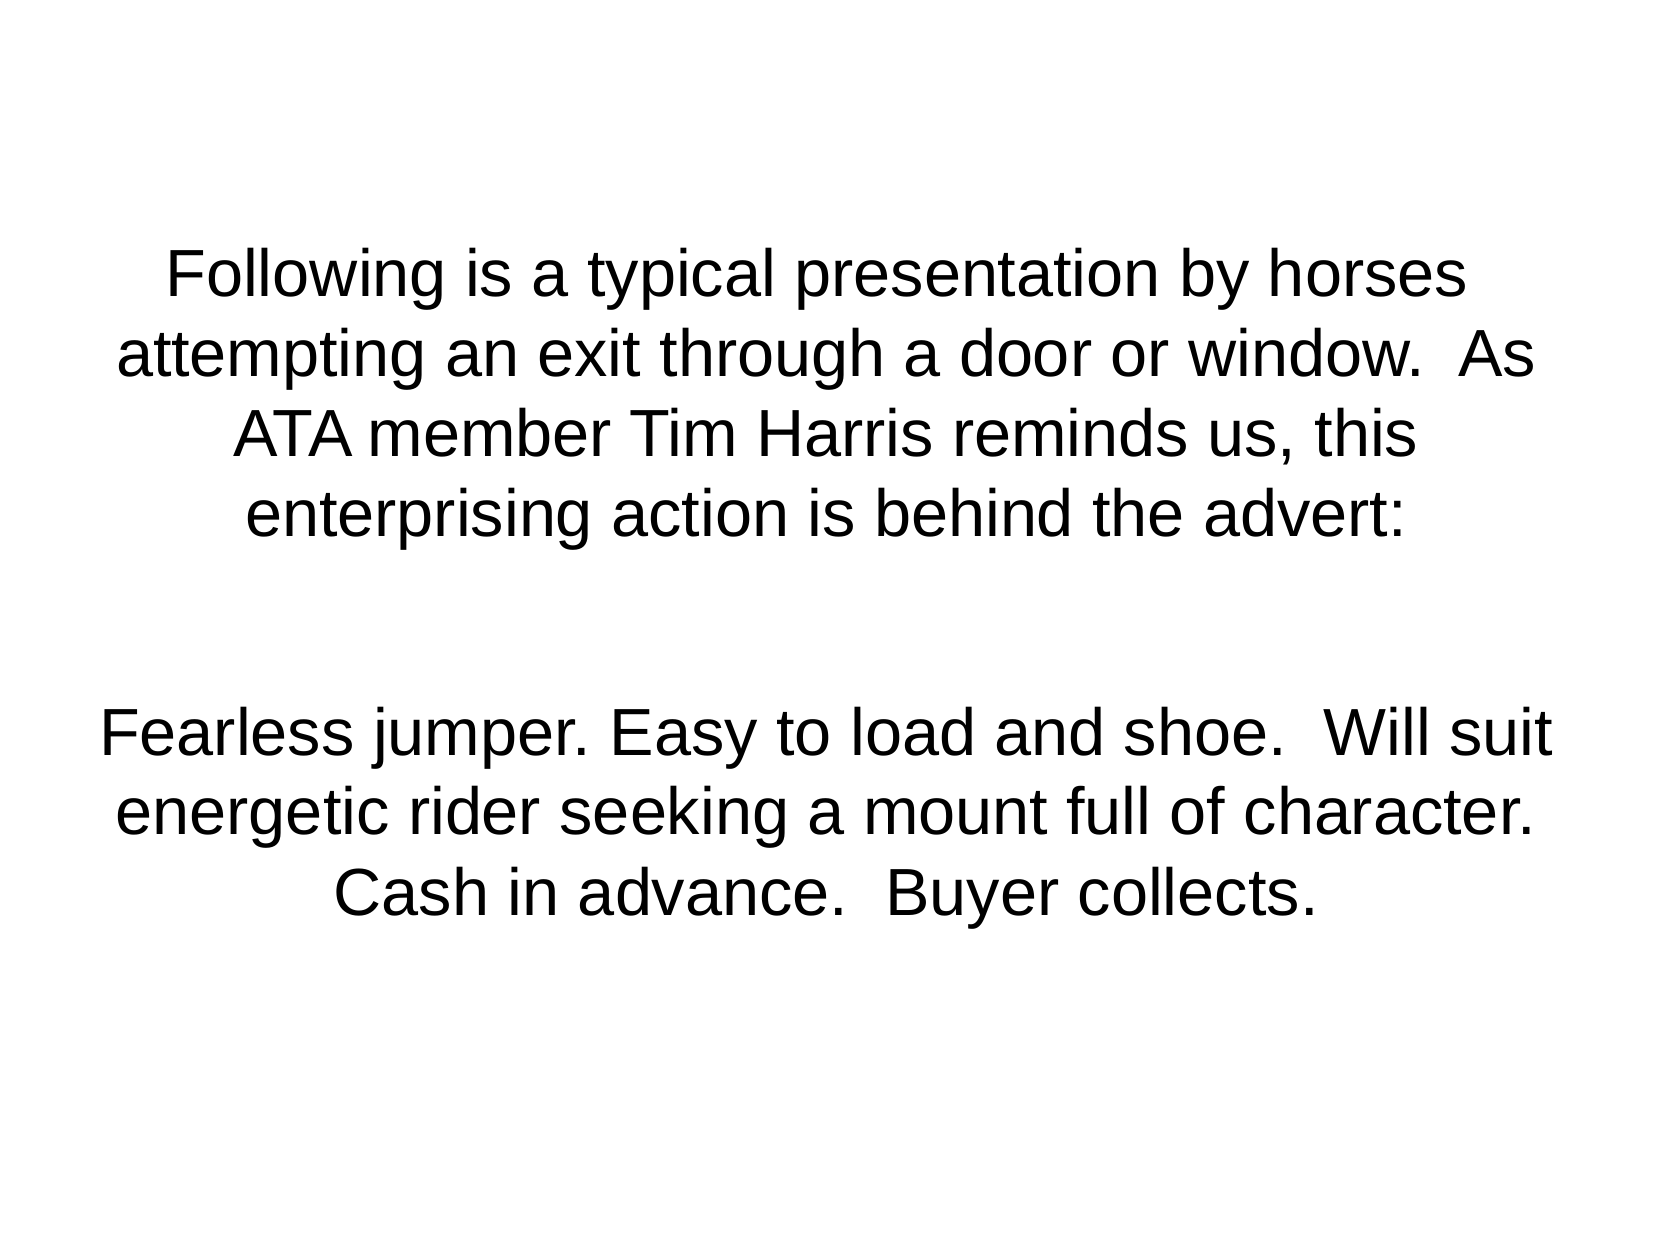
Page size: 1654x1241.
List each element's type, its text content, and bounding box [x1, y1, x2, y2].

subtitle Following is a typical presentation by horses attempting an exit through a door or window. As ATA member Tim Harris reminds us, this enterprising action is behind the advert: Fearless jumper. Easy to load and shoe. Will suit energetic rider seeking a mount full of character. Cash in advance. Buyer collects. [82, 49, 1571, 1109]
